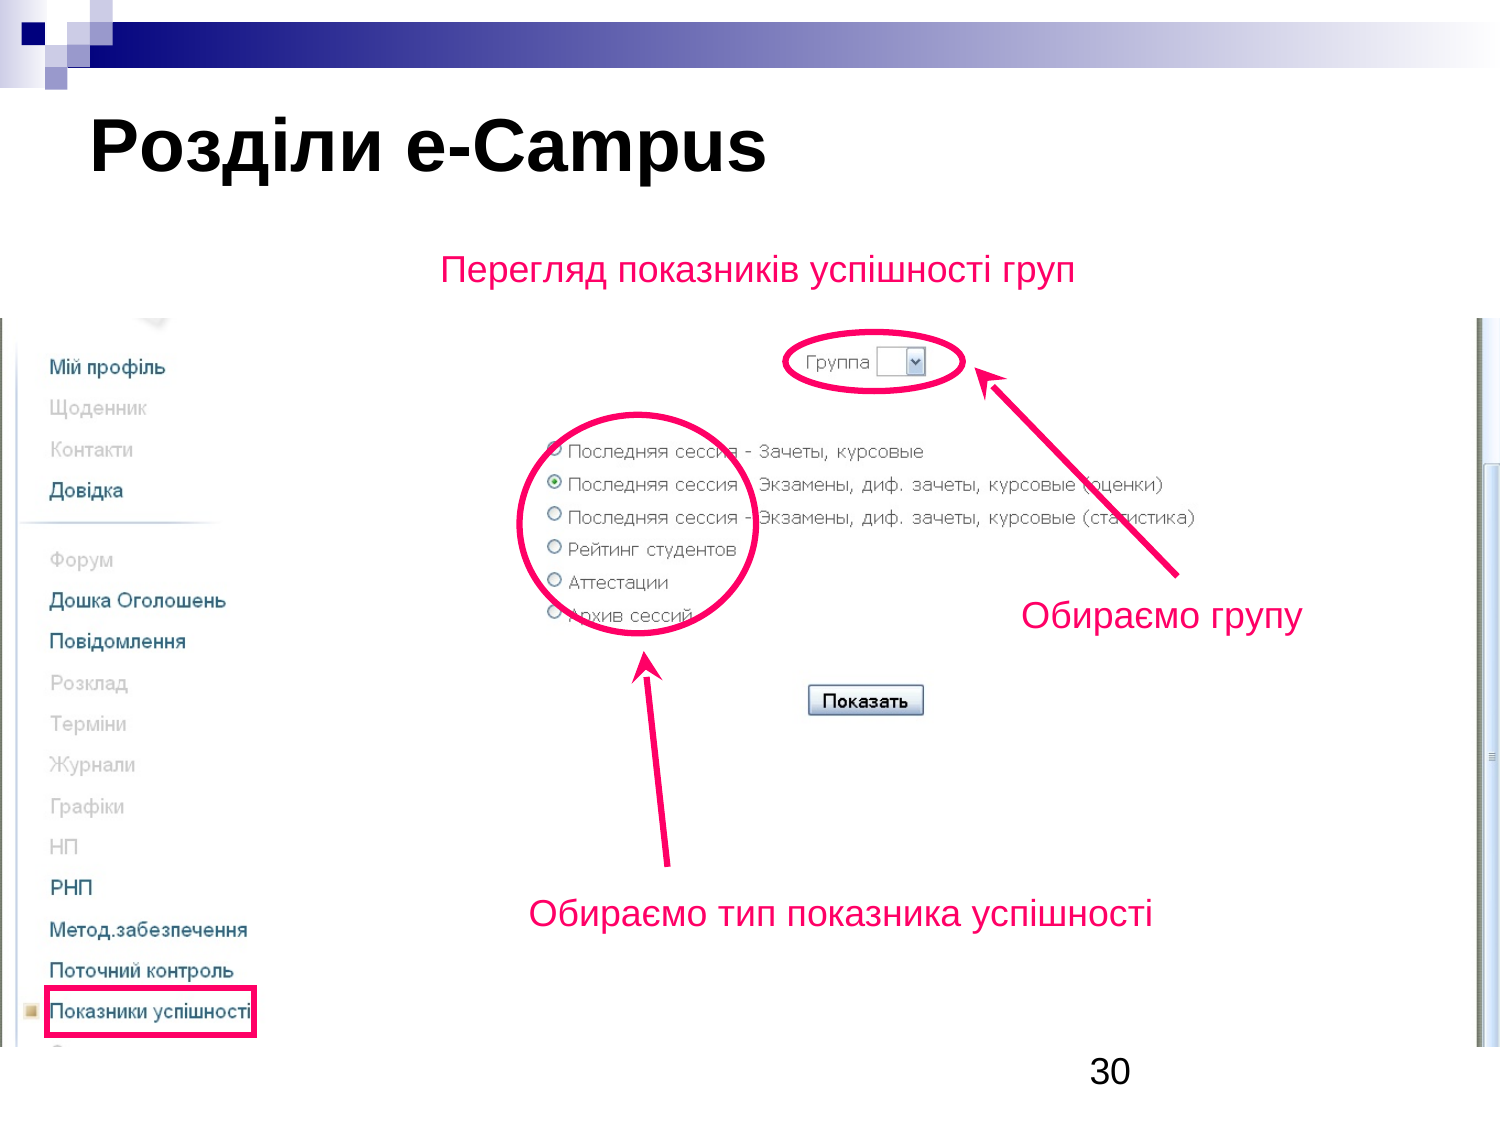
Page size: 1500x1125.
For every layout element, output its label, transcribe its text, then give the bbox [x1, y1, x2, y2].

text_box Обираємо групу [1006, 583, 1318, 644]
text_box Перегляд показників успішності груп [425, 237, 1091, 299]
text_box [47, 987, 254, 1036]
title Розділи e-Campus [75, 74, 1426, 208]
text_box [519, 414, 757, 634]
text_box Обираємо тип показника успішності [513, 881, 1169, 942]
text_box [785, 331, 963, 392]
picture [0, 318, 1500, 1047]
